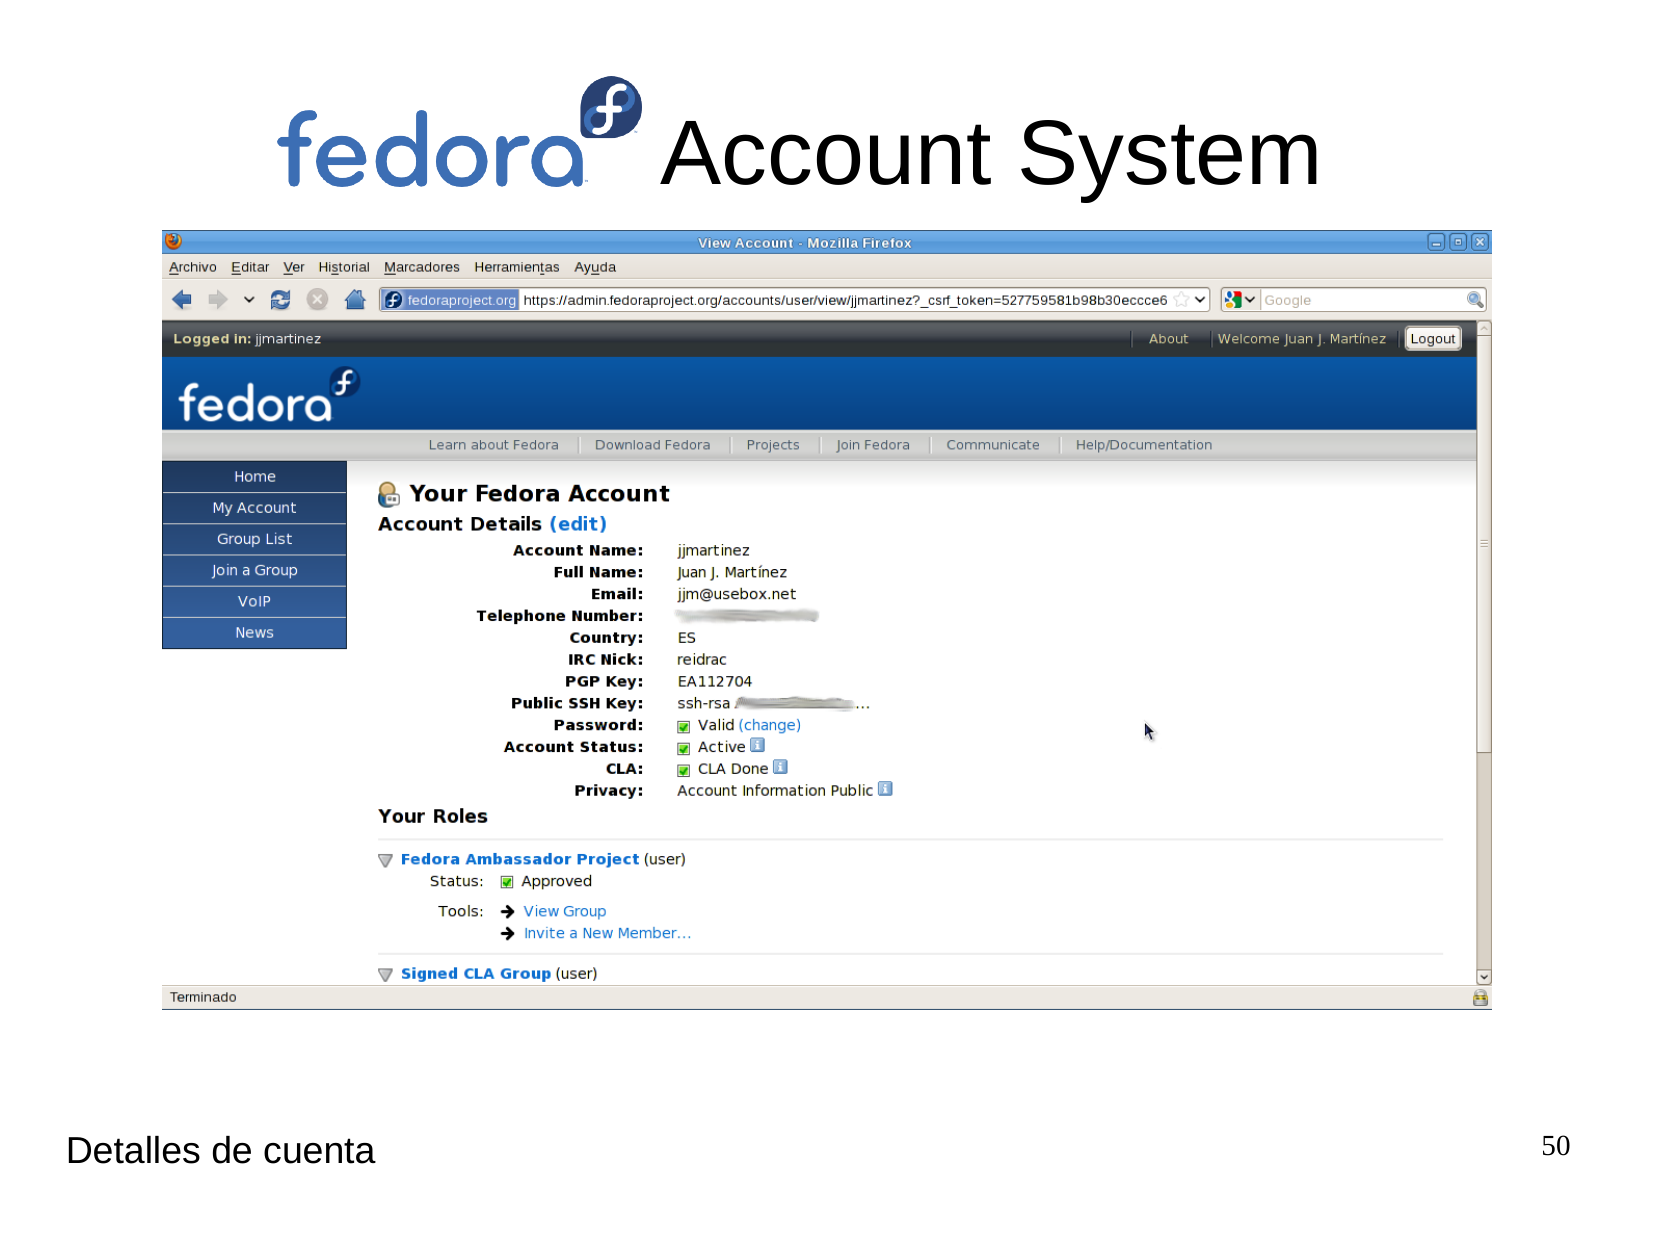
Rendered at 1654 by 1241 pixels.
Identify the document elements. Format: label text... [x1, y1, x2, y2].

title Account System [82, 56, 1571, 250]
text_box Detalles de cuenta [51, 1122, 916, 1179]
picture [277, 76, 642, 187]
picture [162, 250, 1492, 1010]
